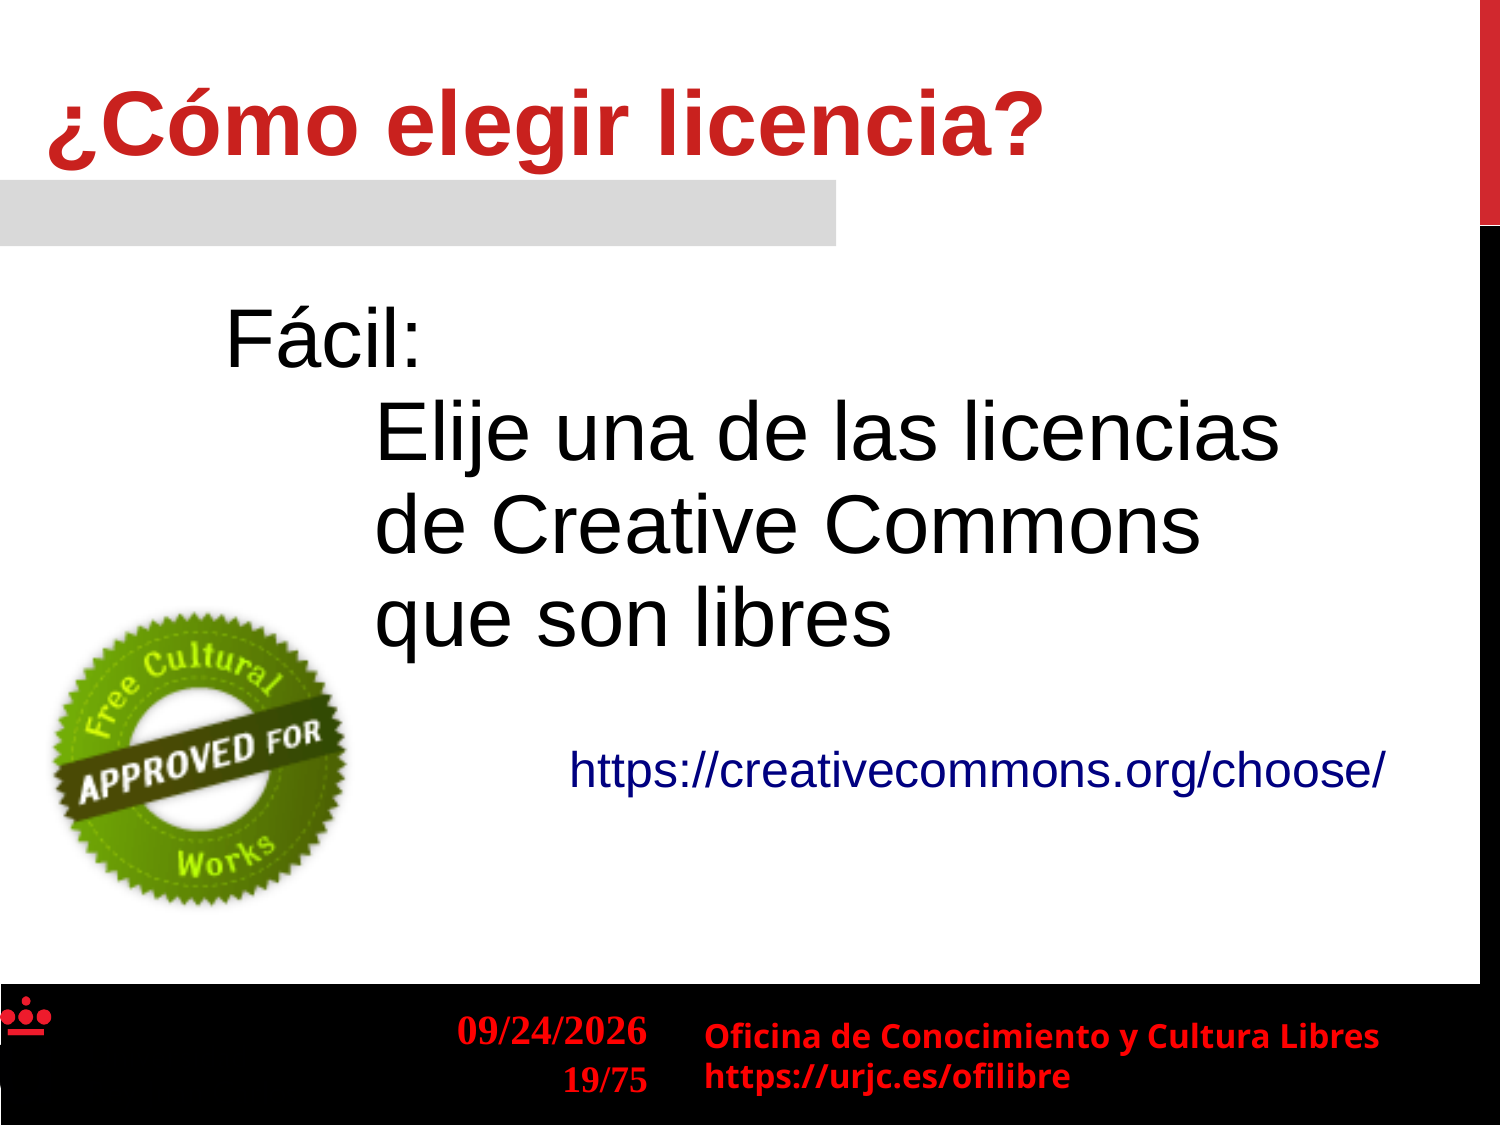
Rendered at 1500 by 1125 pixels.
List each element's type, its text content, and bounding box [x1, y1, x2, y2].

text_box Fácil: Elije una de las licencias de Creative Commons que son libres [210, 285, 1442, 672]
picture [45, 605, 355, 916]
text_box ¿Cómo elegir licencia? [30, 64, 1306, 248]
text_box https://creativecommons.org/choose/ [555, 735, 1456, 848]
title [75, 15, 1425, 172]
